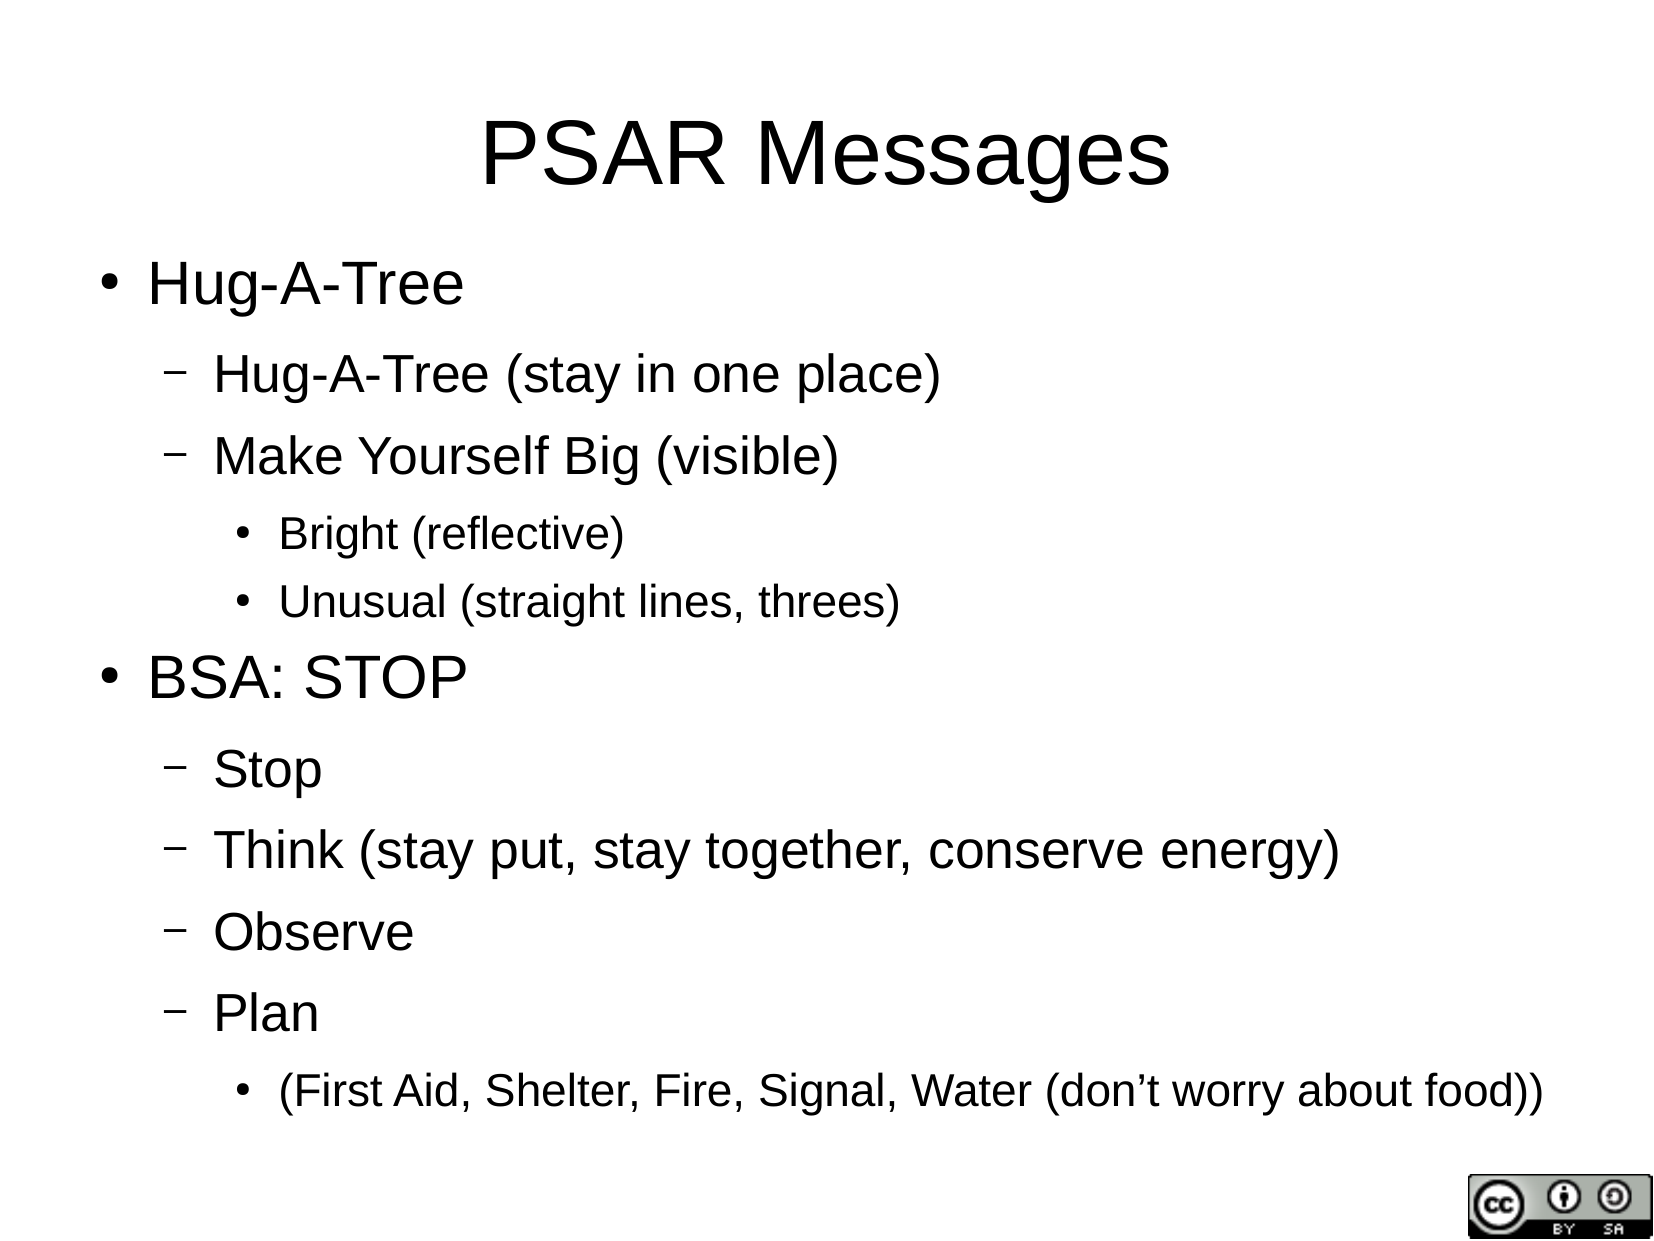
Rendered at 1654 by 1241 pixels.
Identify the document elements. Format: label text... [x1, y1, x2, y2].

list Hug-A-Tree Hug-A-Tree (stay in one place) Make Yourself Big (visible) Bright (reflective) Unusual (straight lines, threes) BSA: STOP Stop Think (stay put, stay together, conserve energy) Observe Plan (First Aid, Shelter, Fire, Signal, Water (don’t worry about food)) [82, 248, 1571, 1135]
title PSAR Messages [82, 49, 1571, 248]
picture [1468, 1174, 1653, 1239]
